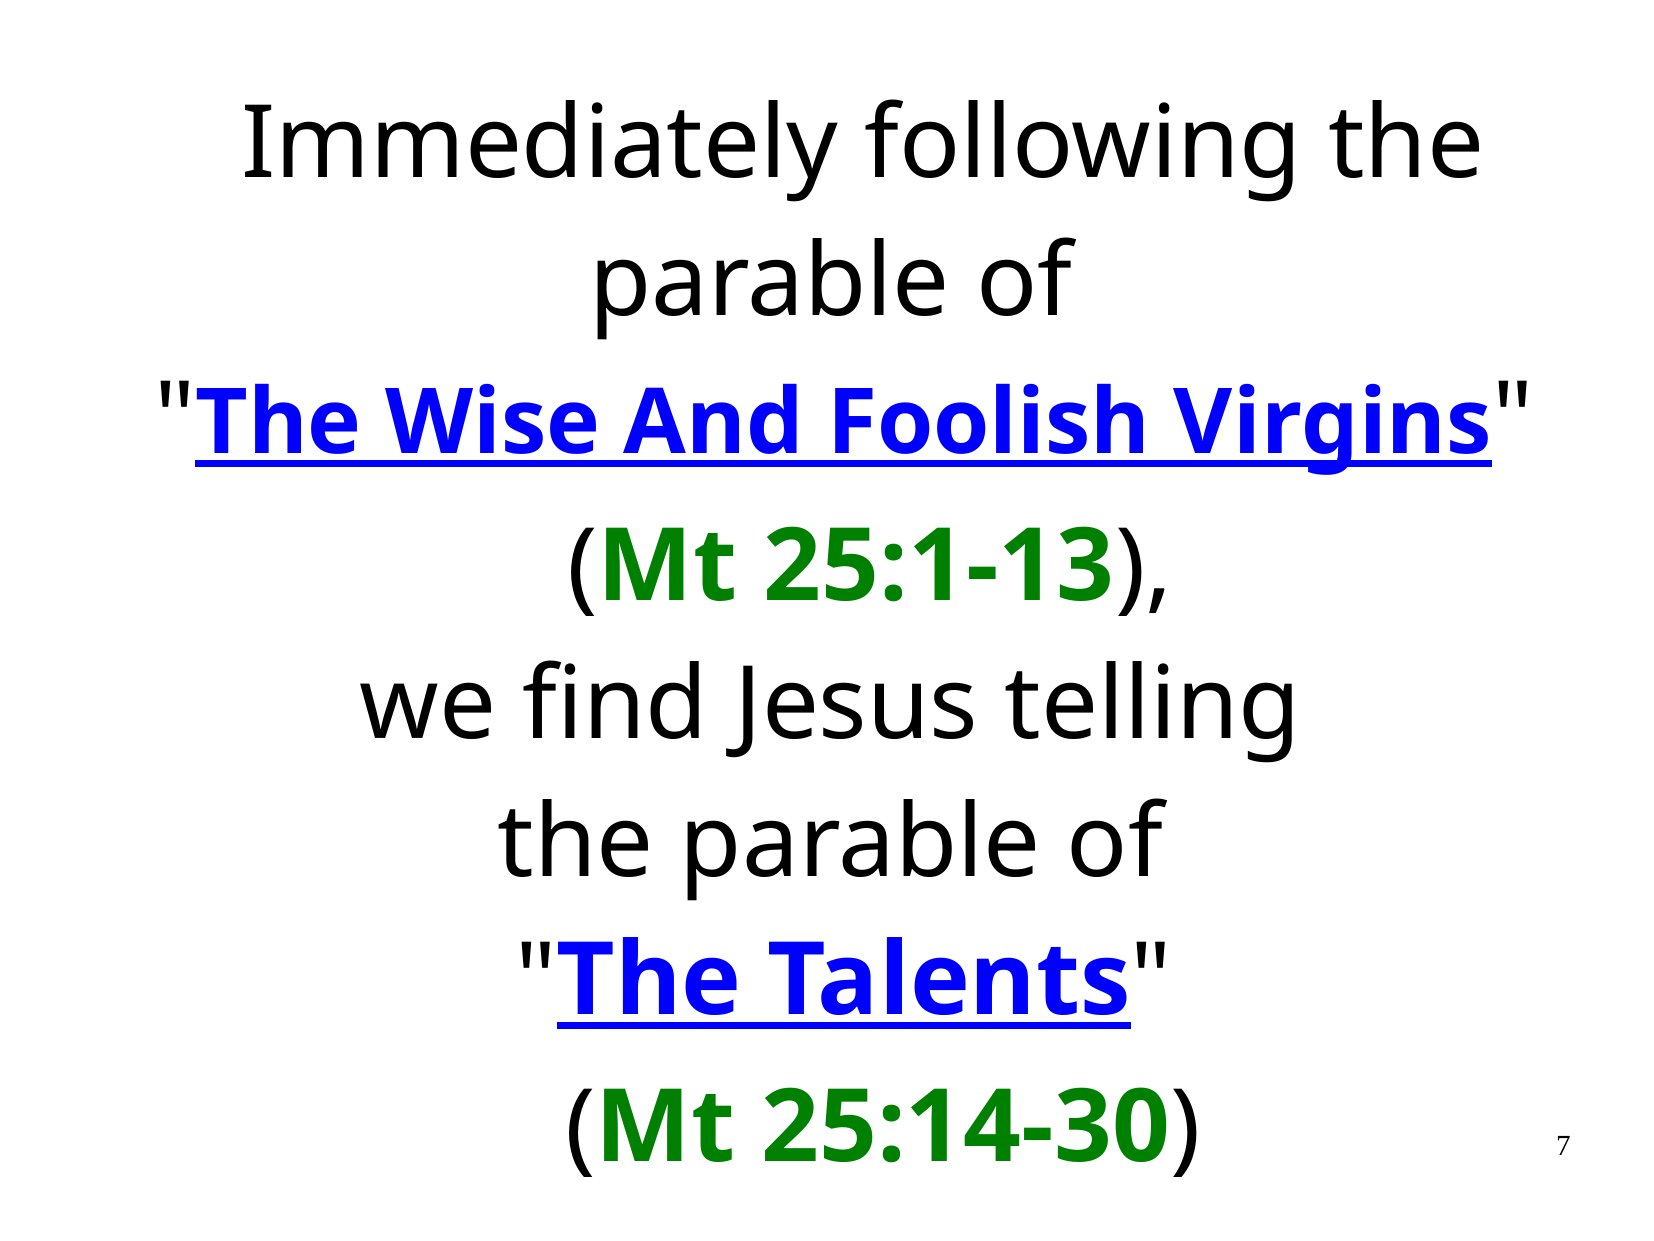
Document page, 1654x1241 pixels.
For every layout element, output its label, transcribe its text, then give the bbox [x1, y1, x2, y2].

list Immediately following the parable of "The Wise And Foolish Virgins" (Mt 25:1-13), we find Jesus telling the parable of "The Talents" (Mt 25:14-30) [37, 37, 1651, 1201]
